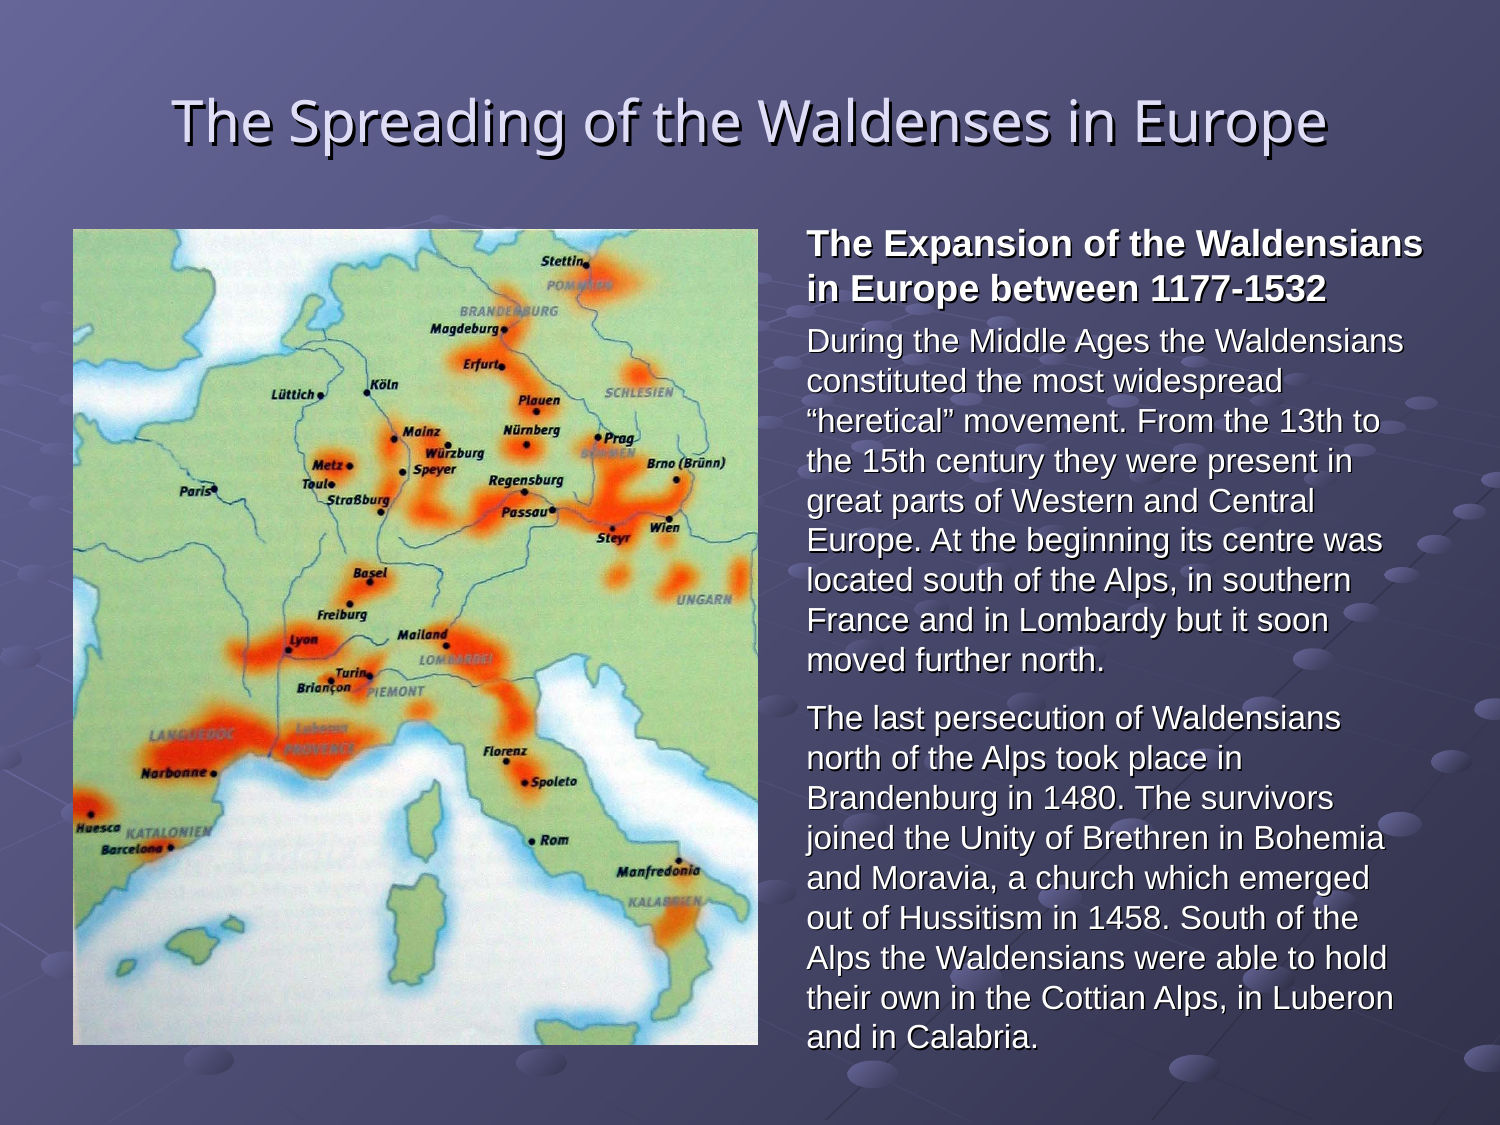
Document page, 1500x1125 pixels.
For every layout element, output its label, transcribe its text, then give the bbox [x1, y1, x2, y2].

picture [73, 229, 758, 1045]
title The Spreading of the Waldenses in Europe [0, 54, 1500, 185]
text_box The Expansion of the Waldensians in Europe between 1177-1532 During the Middle Ages the Waldensians constituted the most widespread “heretical” movement. From the 13th to the 15th century they were present in great parts of Western and Central Europe. At the beginning its centre was located south of the Alps, in southern France and in Lombardy but it soon moved further north. The last persecution of Waldensians north of the Alps took place in Brandenburg in 1480. The survivors joined the Unity of Brethren in Bohemia and Moravia, a church which emerged out of Hussitism in 1458. South of the Alps the Waldensians were able to hold their own in the Cottian Alps, in Luberon and in Calabria. [791, 211, 1441, 1064]
